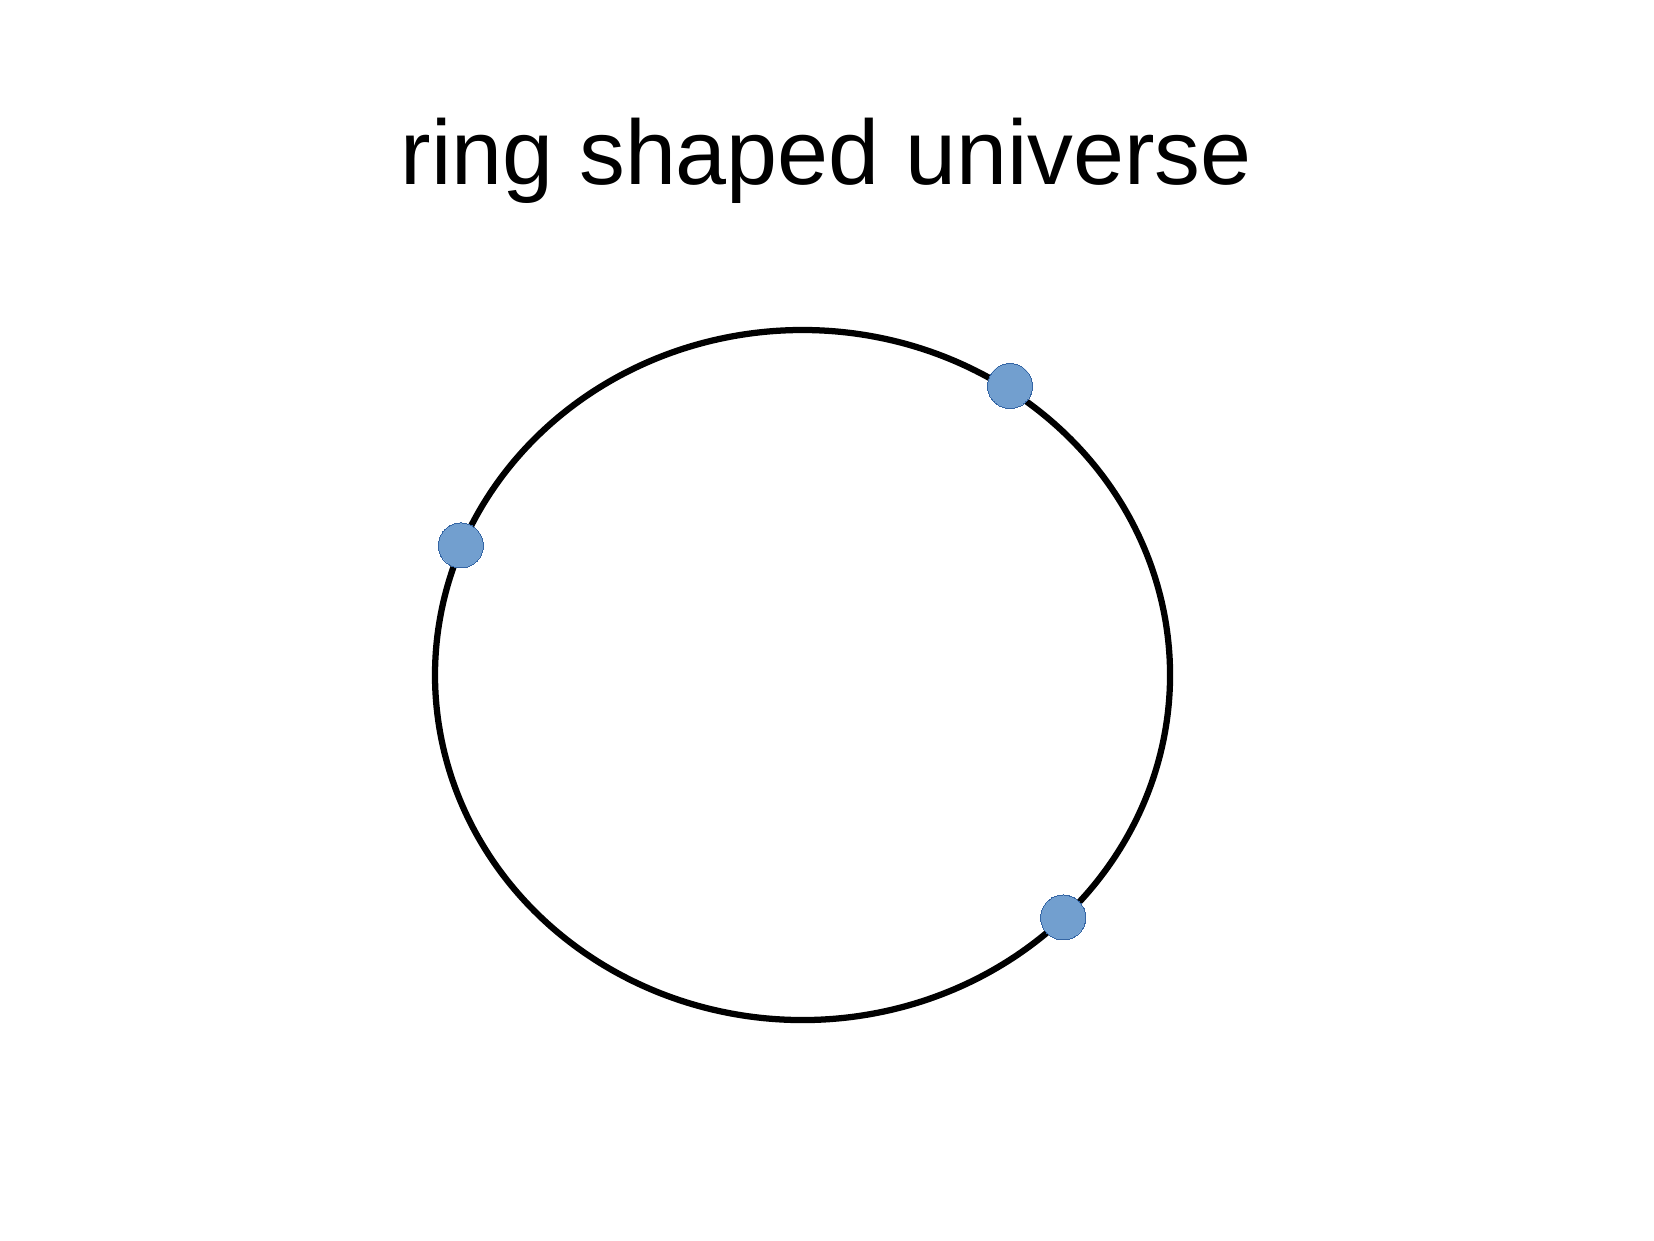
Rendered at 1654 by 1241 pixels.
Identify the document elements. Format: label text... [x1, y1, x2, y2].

title ring shaped universe [82, 49, 1571, 257]
text_box [438, 522, 484, 568]
text_box [1040, 894, 1086, 940]
text_box [987, 363, 1033, 409]
